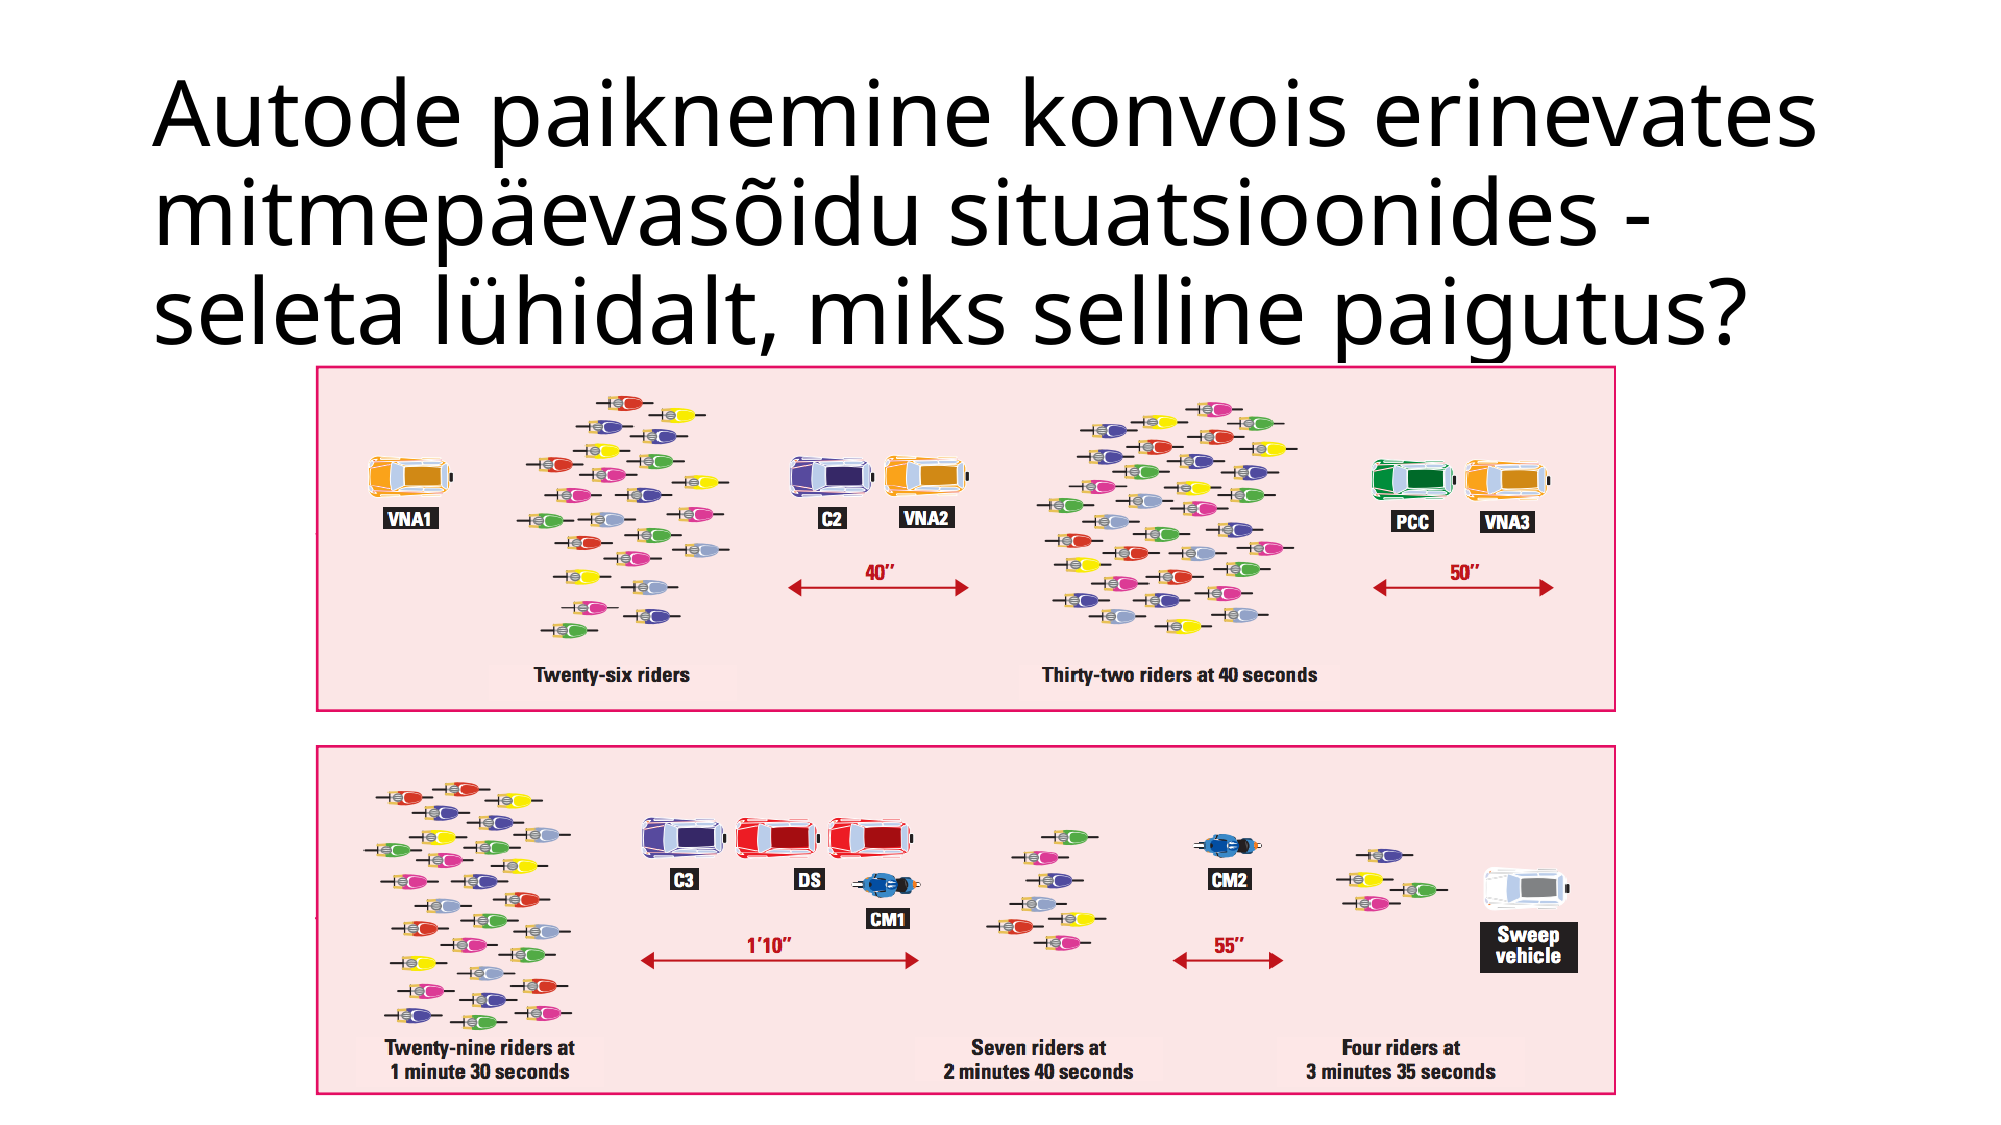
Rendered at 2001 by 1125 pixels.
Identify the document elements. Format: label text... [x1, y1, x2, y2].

title Autode paiknemine konvois erinevates mitmepäevasõidu situatsioonides - seleta lühidalt, miks selline paigutus? [137, 59, 1863, 278]
picture [315, 363, 1616, 1097]
